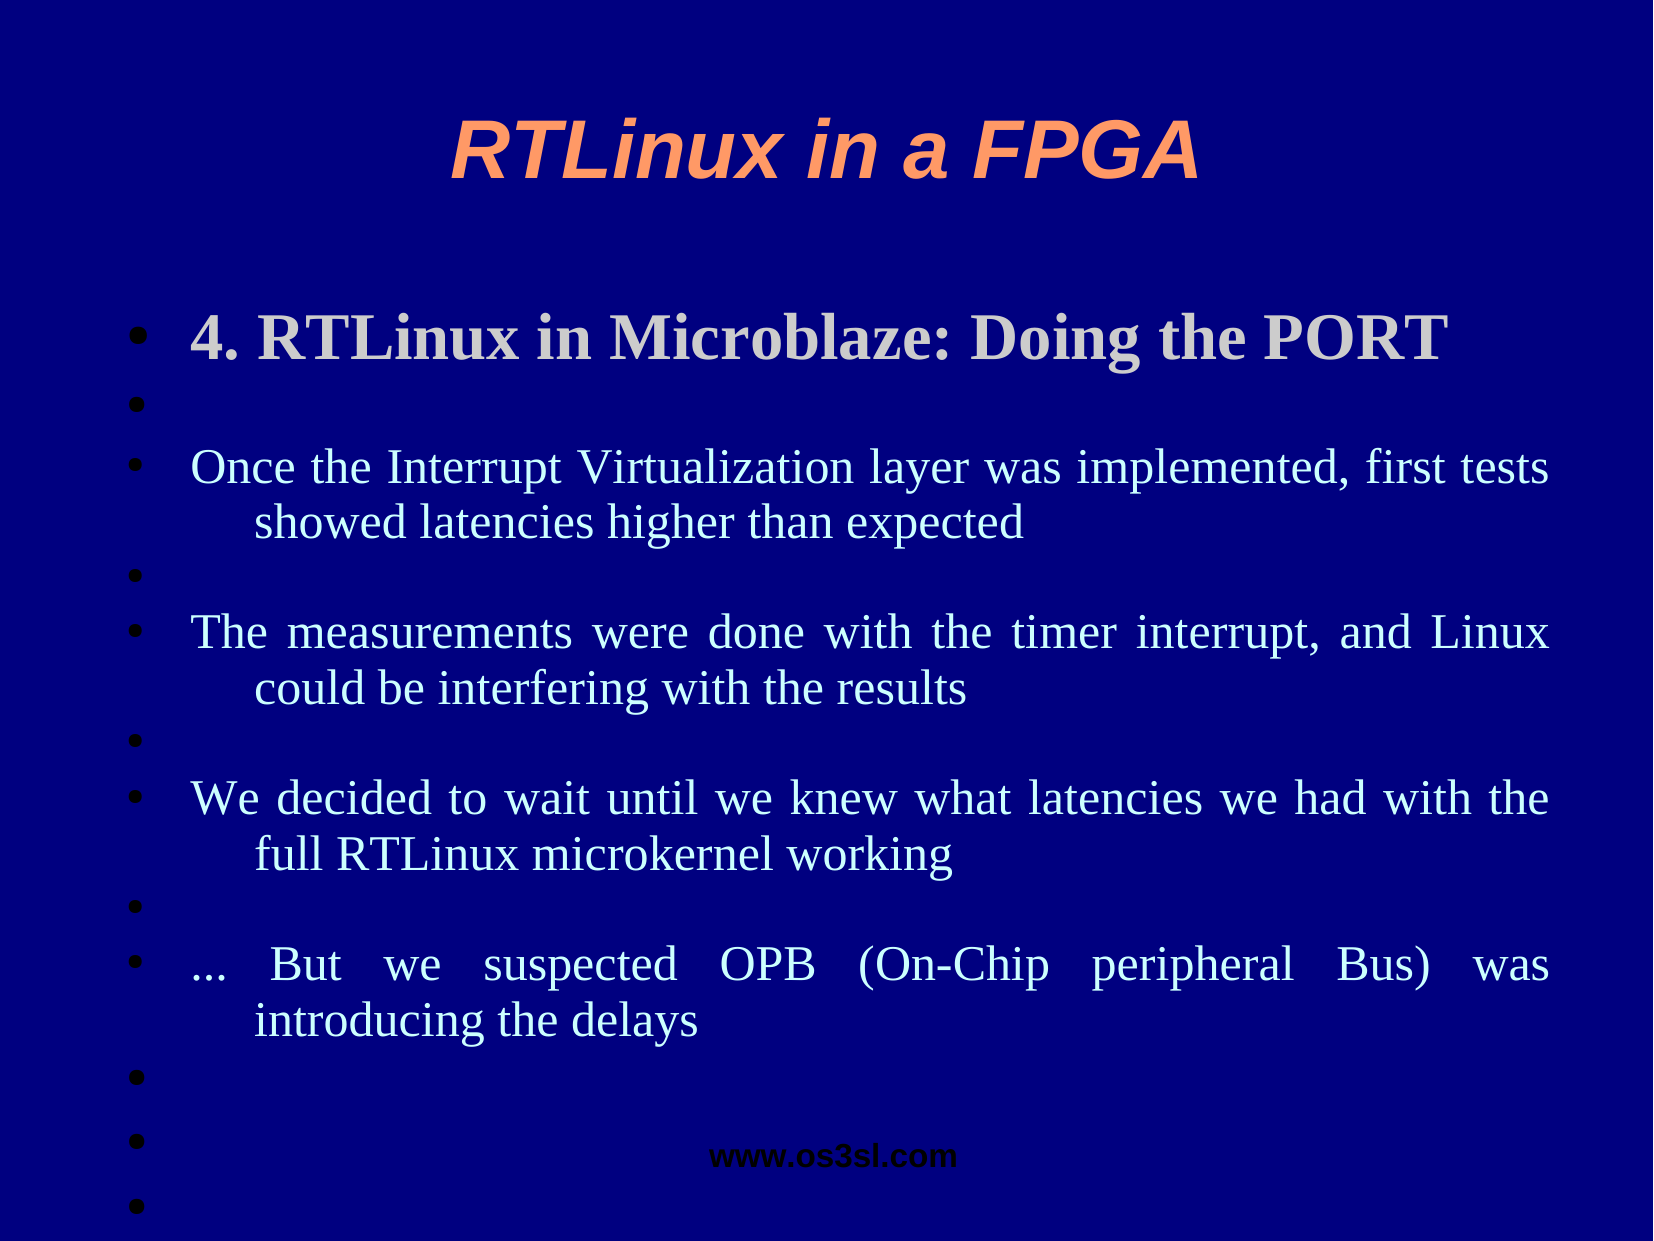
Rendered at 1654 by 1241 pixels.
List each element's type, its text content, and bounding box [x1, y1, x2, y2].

text_box www.os3sl.com [709, 1137, 959, 1199]
title RTLinux in a FPGA [121, 46, 1534, 242]
subtitle 4. RTLinux in Microblaze: Doing the PORT Once the Interrupt Virtualization layer was implemented, first tests showed latencies higher than expected The measurements were done with the timer interrupt, and Linux could be interfering with the results We decided to wait until we knew what latencies we had with the full RTLinux microkernel working ... But we suspected OPB (On-Chip peripheral Bus) was introducing the delays [112, 242, 1552, 1241]
